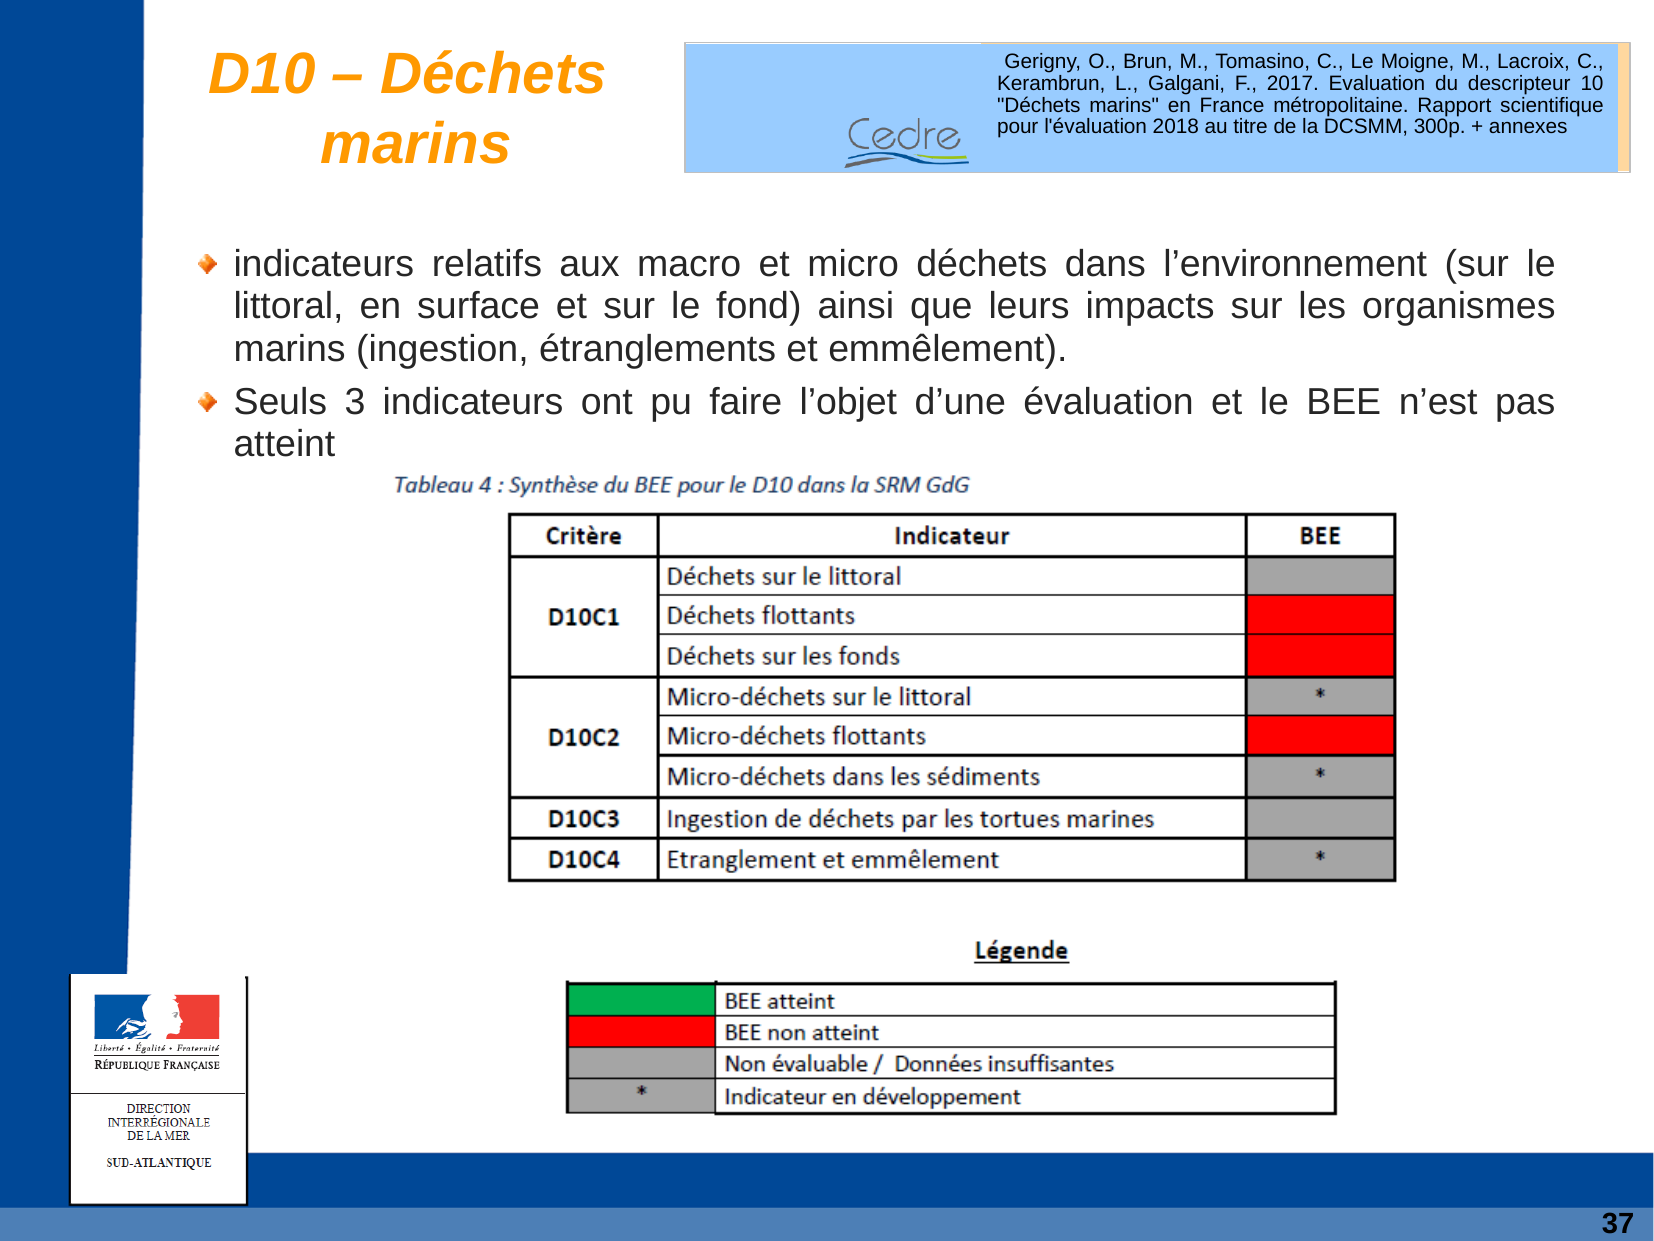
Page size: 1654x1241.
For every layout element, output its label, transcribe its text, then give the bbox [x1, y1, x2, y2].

text_box D10 – Déchets marins [193, 0, 639, 184]
text_box indicateurs relatifs aux macro et micro déchets dans l’environnement (sur le littoral, en surface et sur le fond) ainsi que leurs impacts sur les organismes marins (ingestion, étranglements et emmêlement). Seuls 3 indicateurs ont pu faire l’objet d’une évaluation et le BEE n’est pas atteint [183, 235, 1571, 473]
picture [0, 0, 1654, 1241]
table_header [686, 44, 982, 172]
text_box [979, 43, 1629, 172]
table_header Gerigny, O., Brun, M., Tomasino, C., Le Moigne, M., Lacroix, C., Kerambrun, L., Galgani, F., 2017. Evaluation du descripteur 10 "Déchets marins" en France métropolitaine. Rapport scientifique pour l'évaluation 2018 au titre de la DCSMM, 300p. + annexes [982, 44, 1618, 172]
